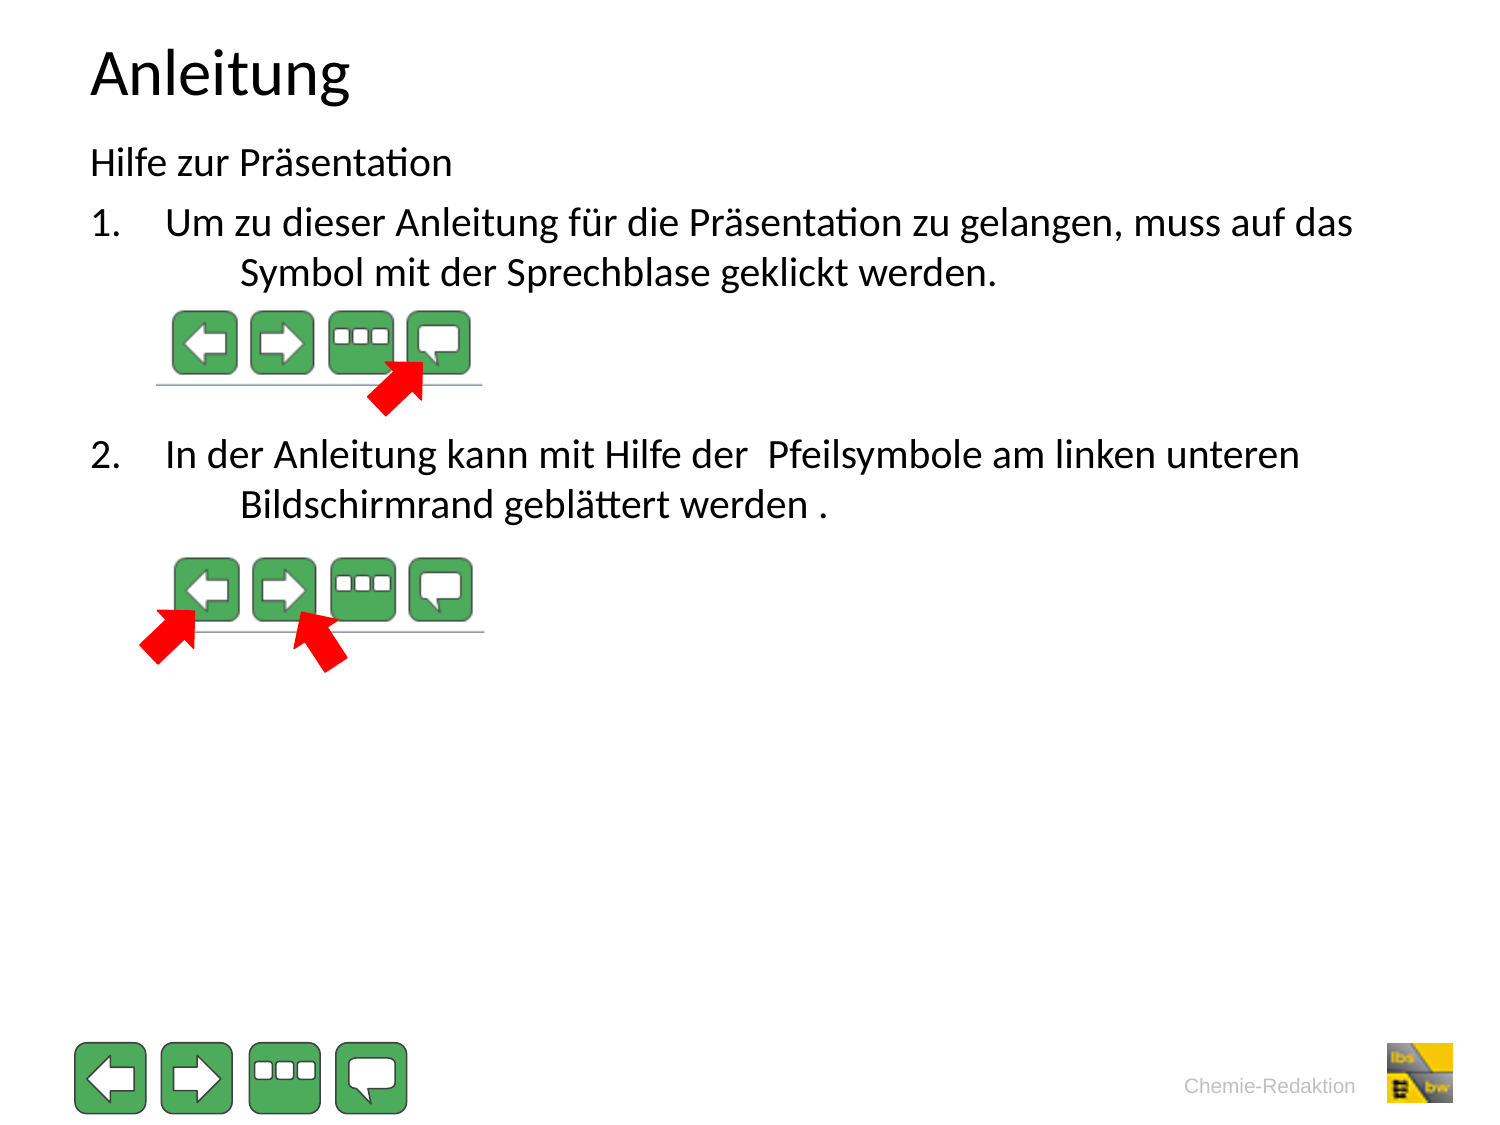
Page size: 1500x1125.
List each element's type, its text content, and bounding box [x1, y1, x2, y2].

picture [158, 545, 485, 633]
title Anleitung [75, 20, 1426, 110]
text_box [367, 362, 423, 416]
text_box [294, 612, 347, 673]
picture [1387, 1043, 1453, 1103]
picture [156, 298, 483, 386]
list Hilfe zur Präsentation Um zu dieser Anleitung für die Präsentation zu gelangen, muss auf das Symbol mit der Sprechblase geklickt werden. In der Anleitung kann mit Hilfe der Pfeilsymbole am linken unteren Bildschirmrand geblättert werden . [75, 127, 1426, 1005]
text_box [139, 610, 195, 664]
picture [158, 612, 165, 626]
